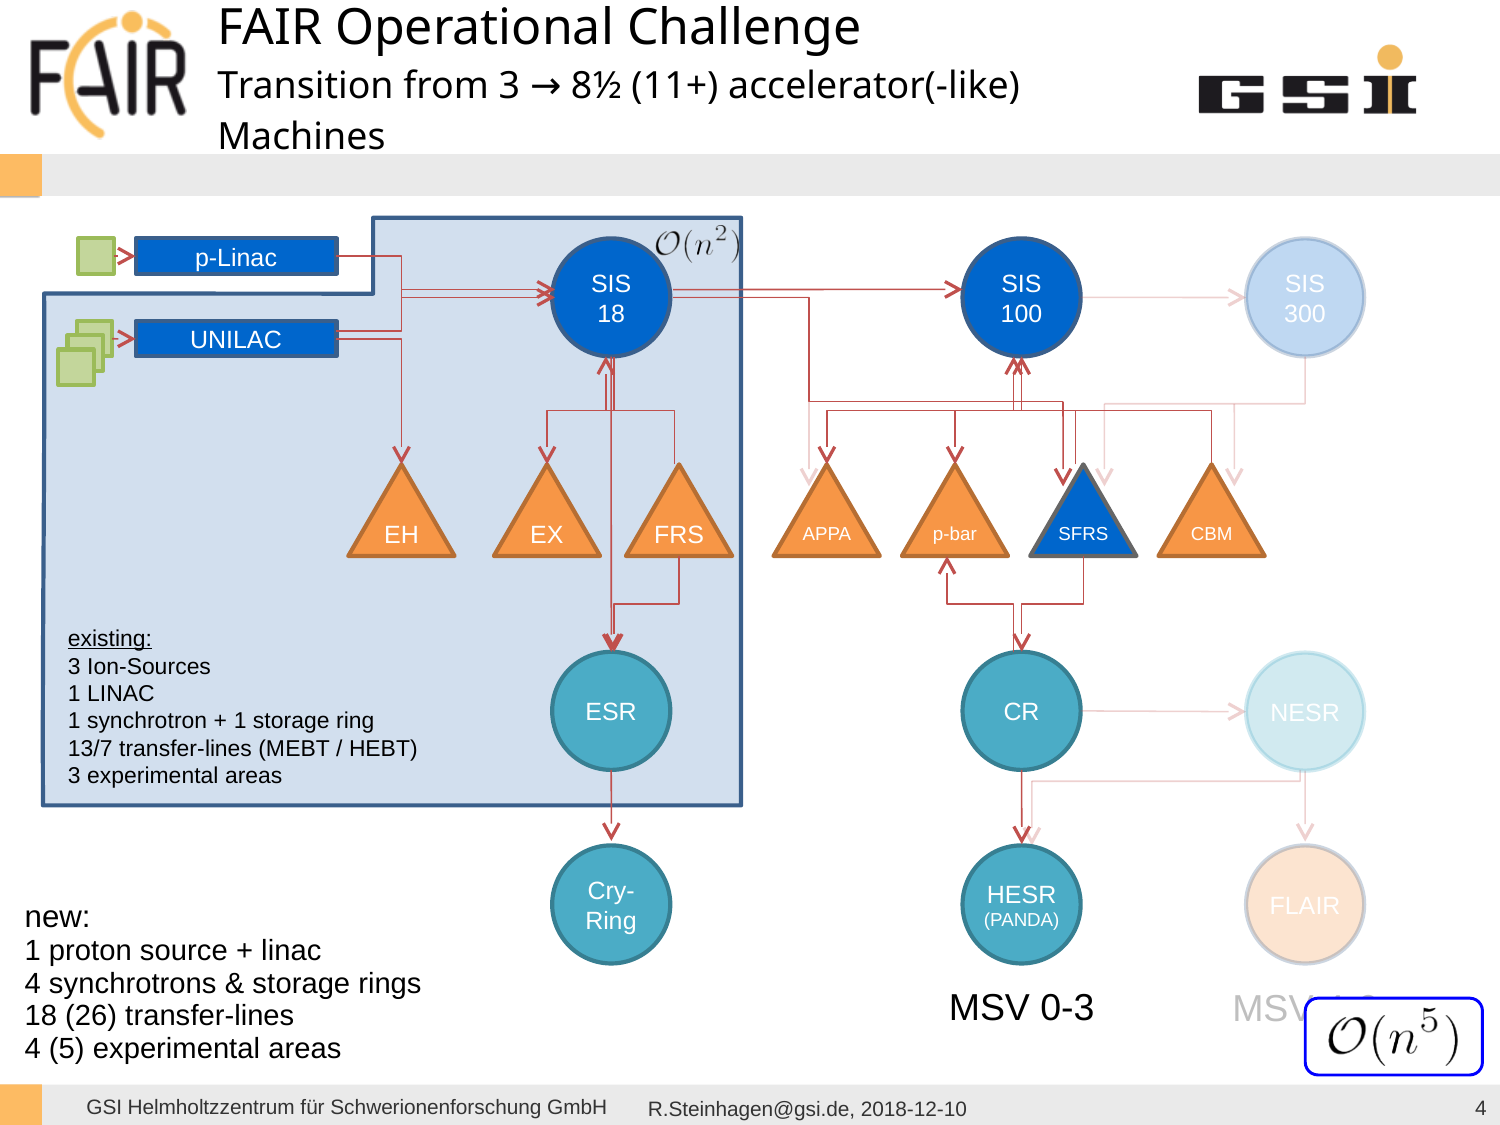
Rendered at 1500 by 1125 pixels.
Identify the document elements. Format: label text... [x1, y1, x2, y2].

text_box APPA [773, 465, 880, 557]
text_box SFRS [1030, 464, 1137, 557]
title FAIR Operational Challenge Transition from 3 → 8½ (11+) accelerator(-like) Machines [217, 2, 1186, 150]
text_box FRS [625, 464, 733, 557]
picture [649, 222, 747, 266]
text_box SIS 18 [552, 238, 671, 357]
picture [30, 9, 187, 141]
text_box SIS100 [962, 238, 1081, 357]
text_box MSV 4-6 [1217, 976, 1393, 1037]
text_box CR [962, 651, 1081, 770]
text_box [402, 290, 539, 297]
text_box EH [348, 465, 455, 557]
text_box [78, 238, 114, 274]
text_box NESR [1246, 652, 1365, 771]
text_box [1305, 998, 1483, 1075]
text_box ESR [552, 651, 671, 770]
text_box p-Linac [135, 238, 337, 274]
picture [1197, 42, 1419, 117]
text_box new: 1 proton source + linac 4 synchrotrons & storage rings 18 (26) transfer-lines 4 (5) experimental areas [9, 891, 552, 1084]
text_box CBM [1158, 464, 1265, 557]
text_box HESR (PANDA) [962, 845, 1081, 964]
text_box SIS 300 [1246, 238, 1365, 357]
text_box [42, 257, 742, 806]
picture [1318, 1003, 1469, 1070]
text_box FLAIR [1246, 845, 1365, 964]
text_box UNILAC [135, 321, 337, 357]
text_box MSV 0-3 [933, 975, 1110, 1036]
text_box [373, 217, 742, 291]
text_box p-bar [901, 465, 1009, 557]
text_box Cry- Ring [552, 845, 671, 964]
text_box EX [493, 465, 601, 557]
text_box existing: 3 Ion-Sources 1 LINAC 1 synchrotron + 1 storage ring 13/7 transfer-lines (MEBT / HEBT) 3 experimental areas [53, 616, 433, 796]
